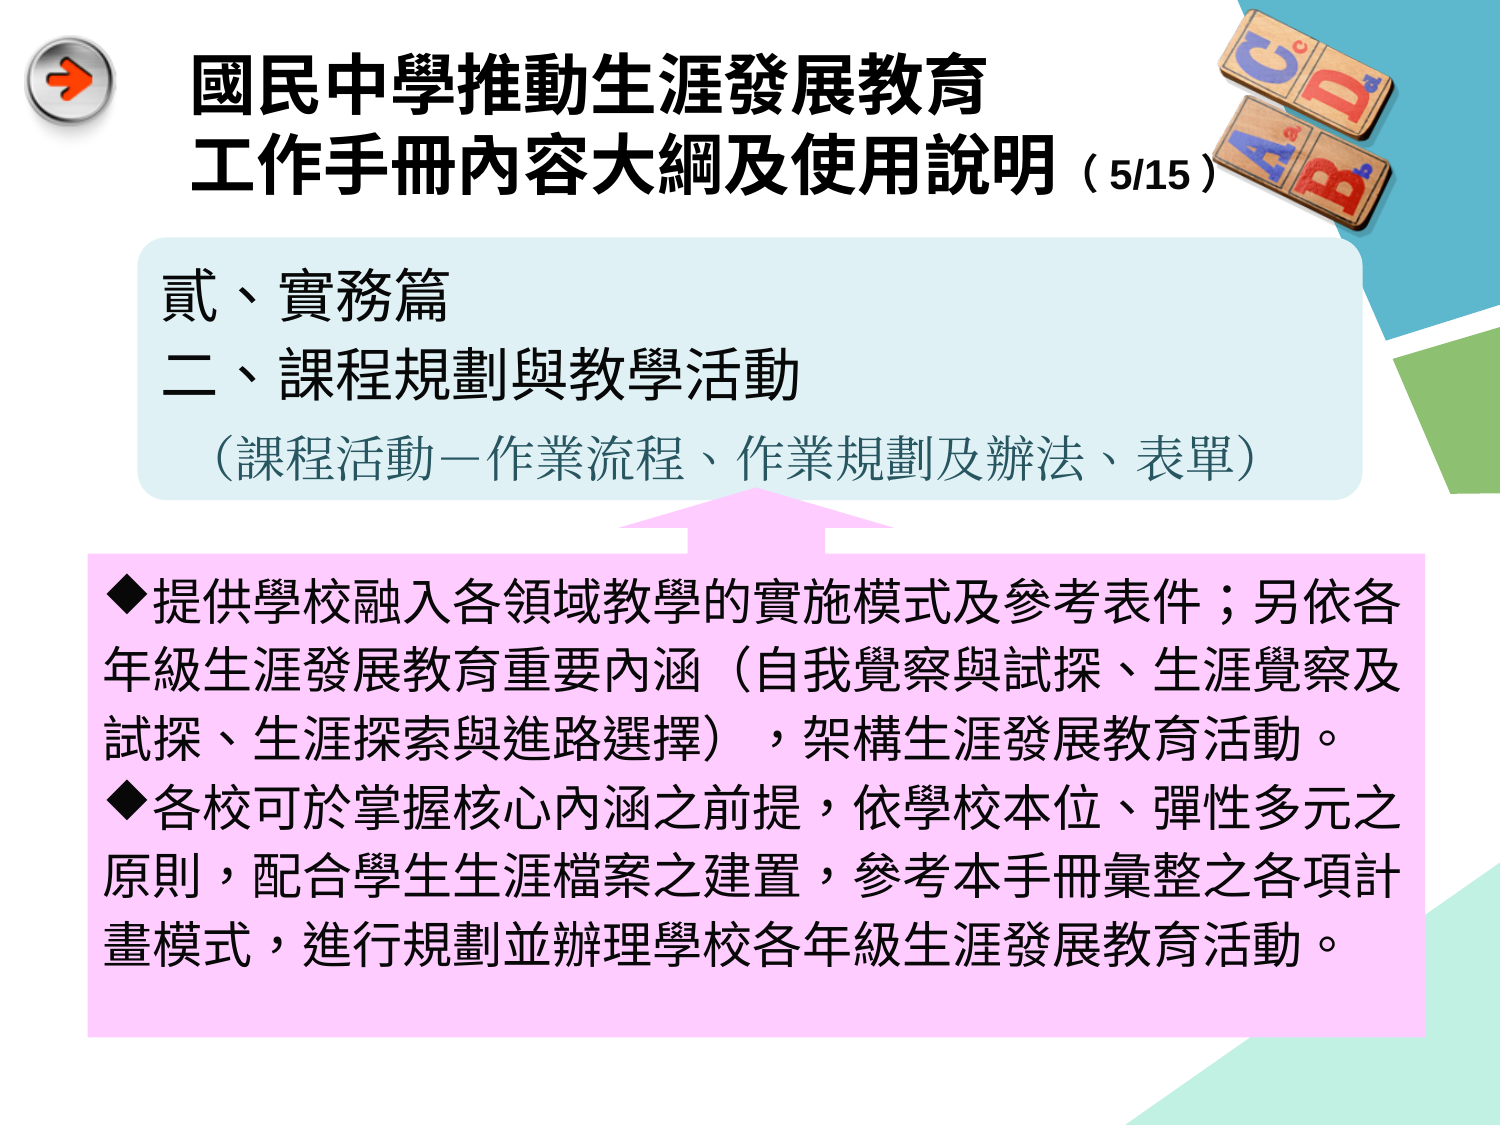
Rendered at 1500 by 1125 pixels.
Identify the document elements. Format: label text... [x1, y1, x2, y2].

title 國民中學推動生涯發展教育 工作手冊內容大綱及使用說明（5/15） [174, 32, 1363, 213]
text_box 貳、實務篇 二、課程規劃與教學活動 （課程活動－作業流程、作業規劃及辦法、表單） [137, 237, 1363, 501]
picture [1212, 8, 1399, 238]
picture [24, 35, 118, 150]
text_box 提供學校融入各領域教學的實施模式及參考表件；另依各年級生涯發展教育重要內涵（自我覺察與試探、生涯覺察及試探、生涯探索與進路選擇），架構生涯發展教育活動。 各校可於掌握核心內涵之前提，依學校本位、彈性多元之原則，配合學生生涯檔案之建置，參考本手冊彙整之各項計畫模式，進行規劃並辦理學校各年級生涯發展教育活動。 [87, 487, 1426, 1038]
